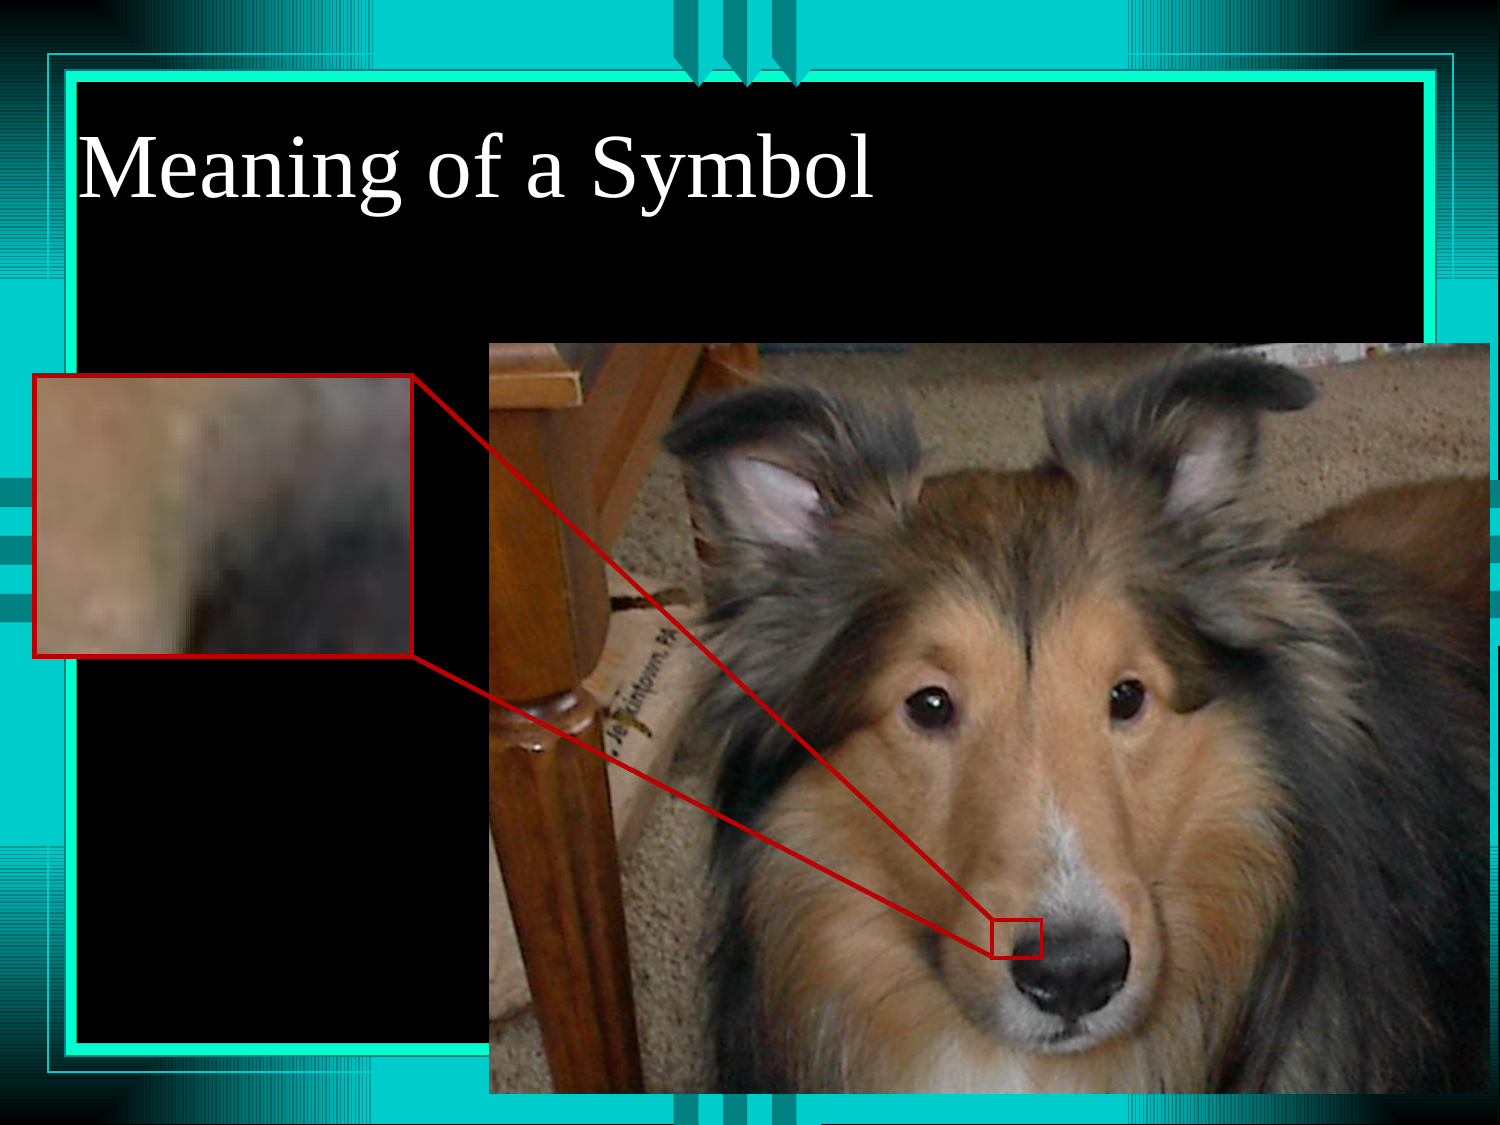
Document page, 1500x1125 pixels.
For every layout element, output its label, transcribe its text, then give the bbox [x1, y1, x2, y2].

picture [489, 343, 1490, 1094]
title Meaning of a Symbol [62, 43, 1338, 225]
picture [37, 378, 410, 654]
picture [994, 922, 1040, 956]
picture [489, 453, 990, 952]
